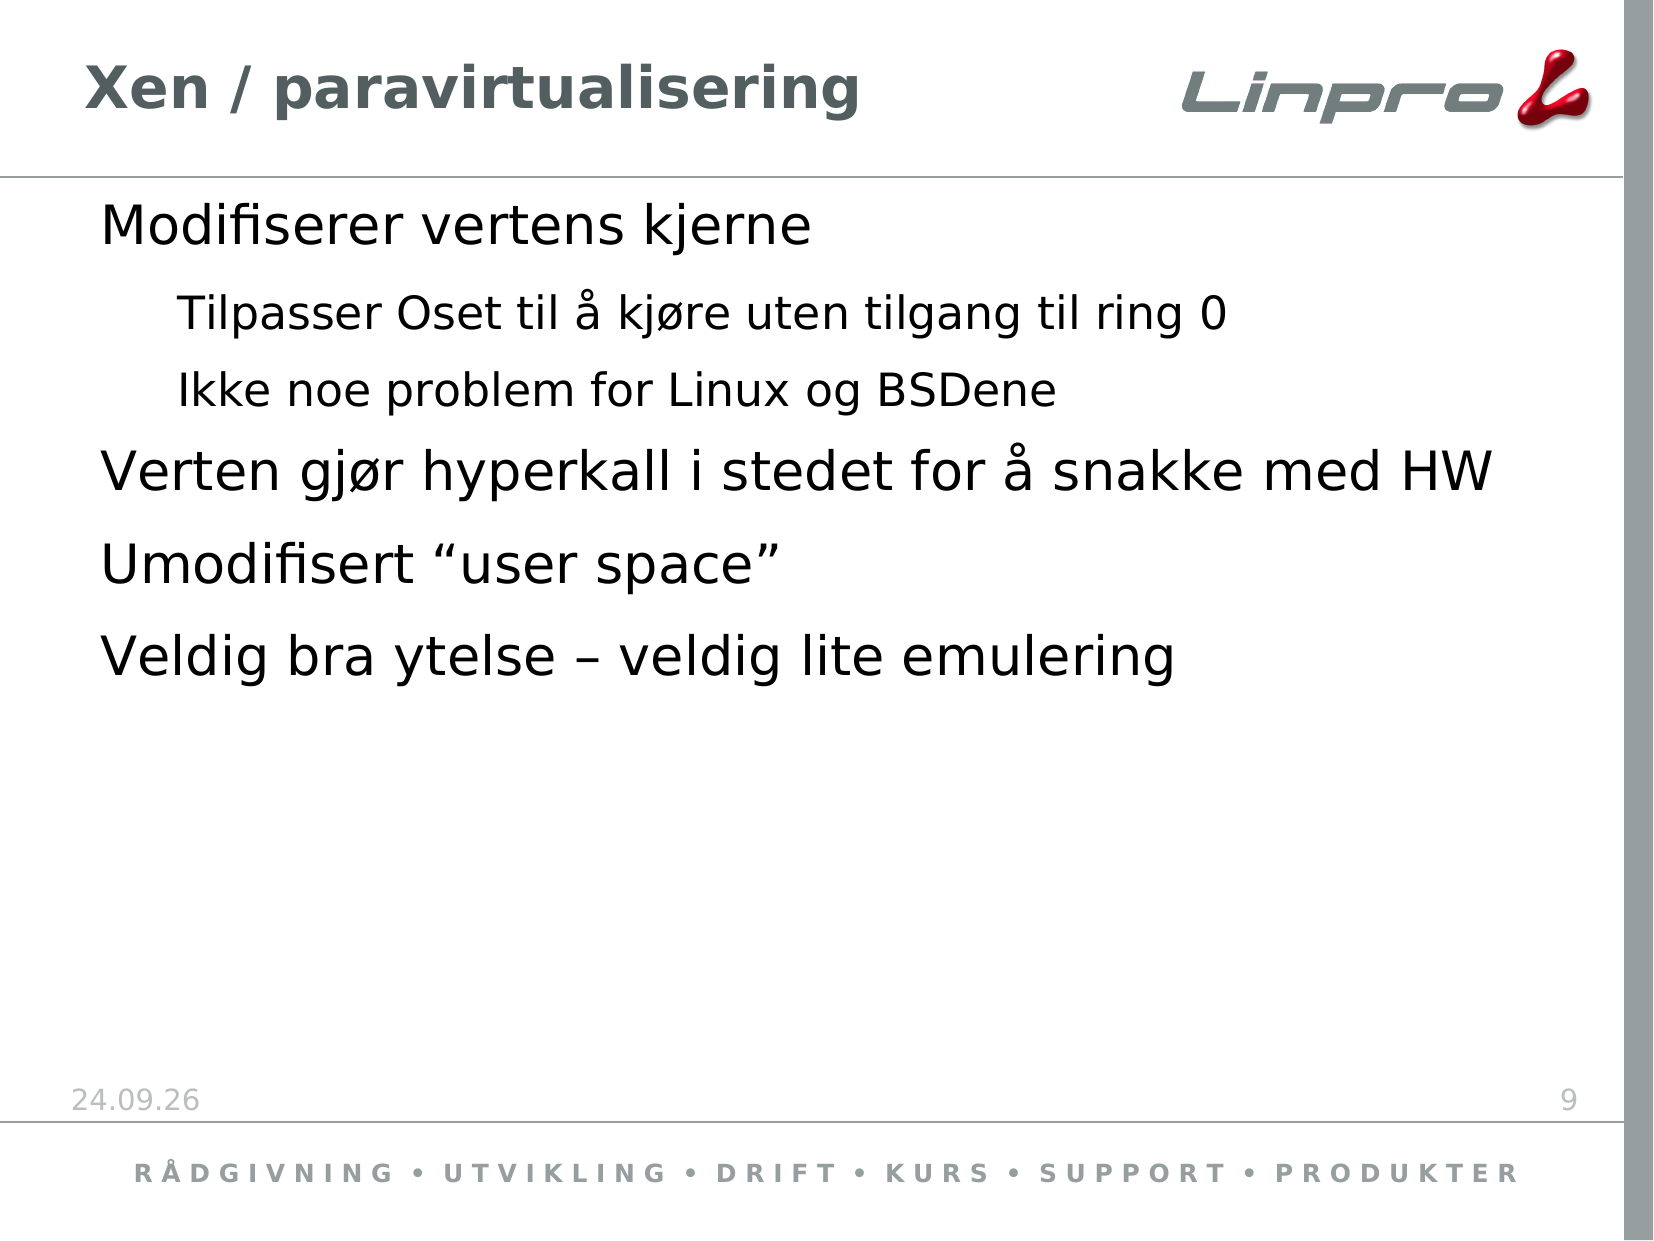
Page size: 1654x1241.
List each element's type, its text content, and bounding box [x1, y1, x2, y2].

title Xen / paravirtualisering [84, 49, 1573, 128]
list Modifiserer vertens kjerne Tilpasser Oset til å kjøre uten tilgang til ring 0 Ikke noe problem for Linux og BSDene Verten gjør hyperkall i stedet for å snakke med HW Umodifisert “user space” Veldig bra ytelse – veldig lite emulering [82, 194, 1571, 1039]
picture [1181, 47, 1595, 133]
